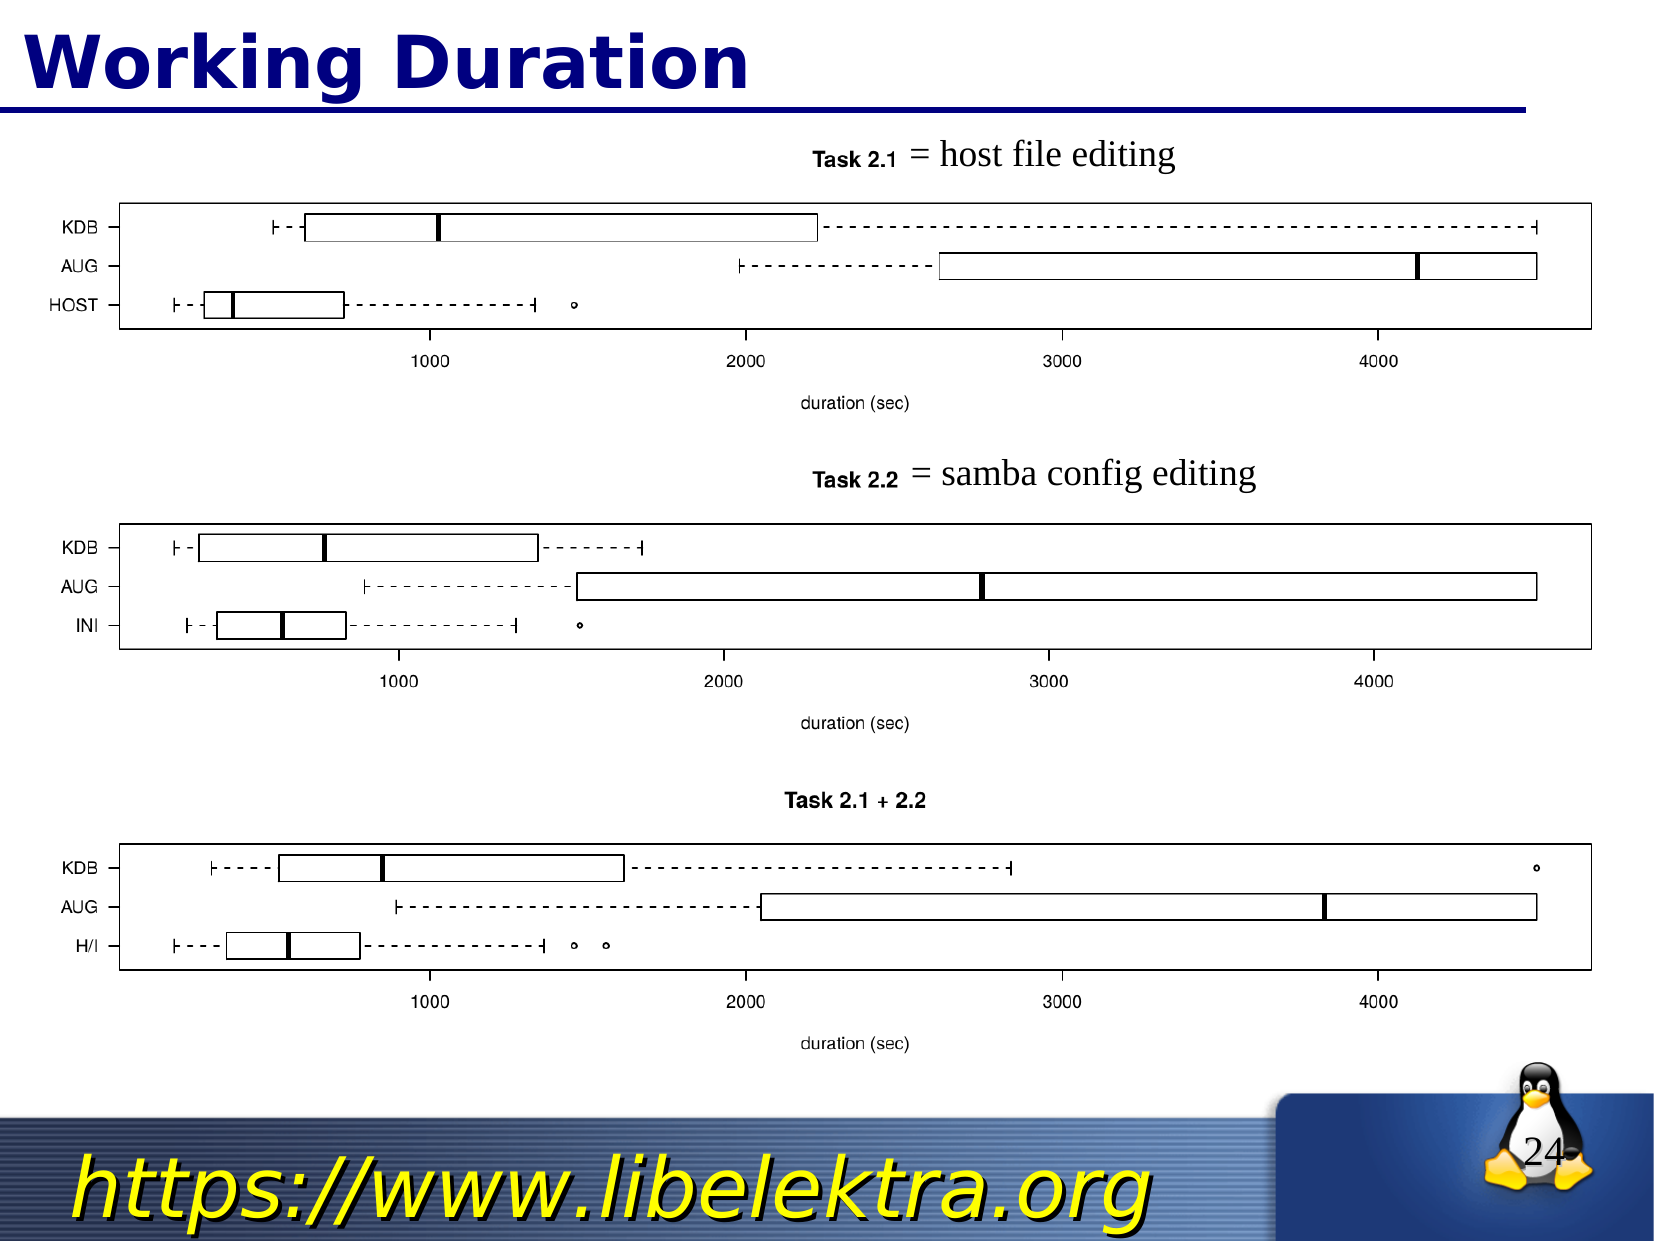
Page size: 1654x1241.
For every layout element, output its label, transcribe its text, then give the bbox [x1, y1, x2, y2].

picture [0, 1061, 1654, 1241]
picture [35, 118, 1607, 1056]
text_box = samba config editing [910, 448, 1287, 496]
text_box <Foliennummer> [1248, 1122, 1566, 1178]
text_box = host file editing [909, 129, 1192, 177]
text_box Working Duration [22, 14, 1611, 111]
